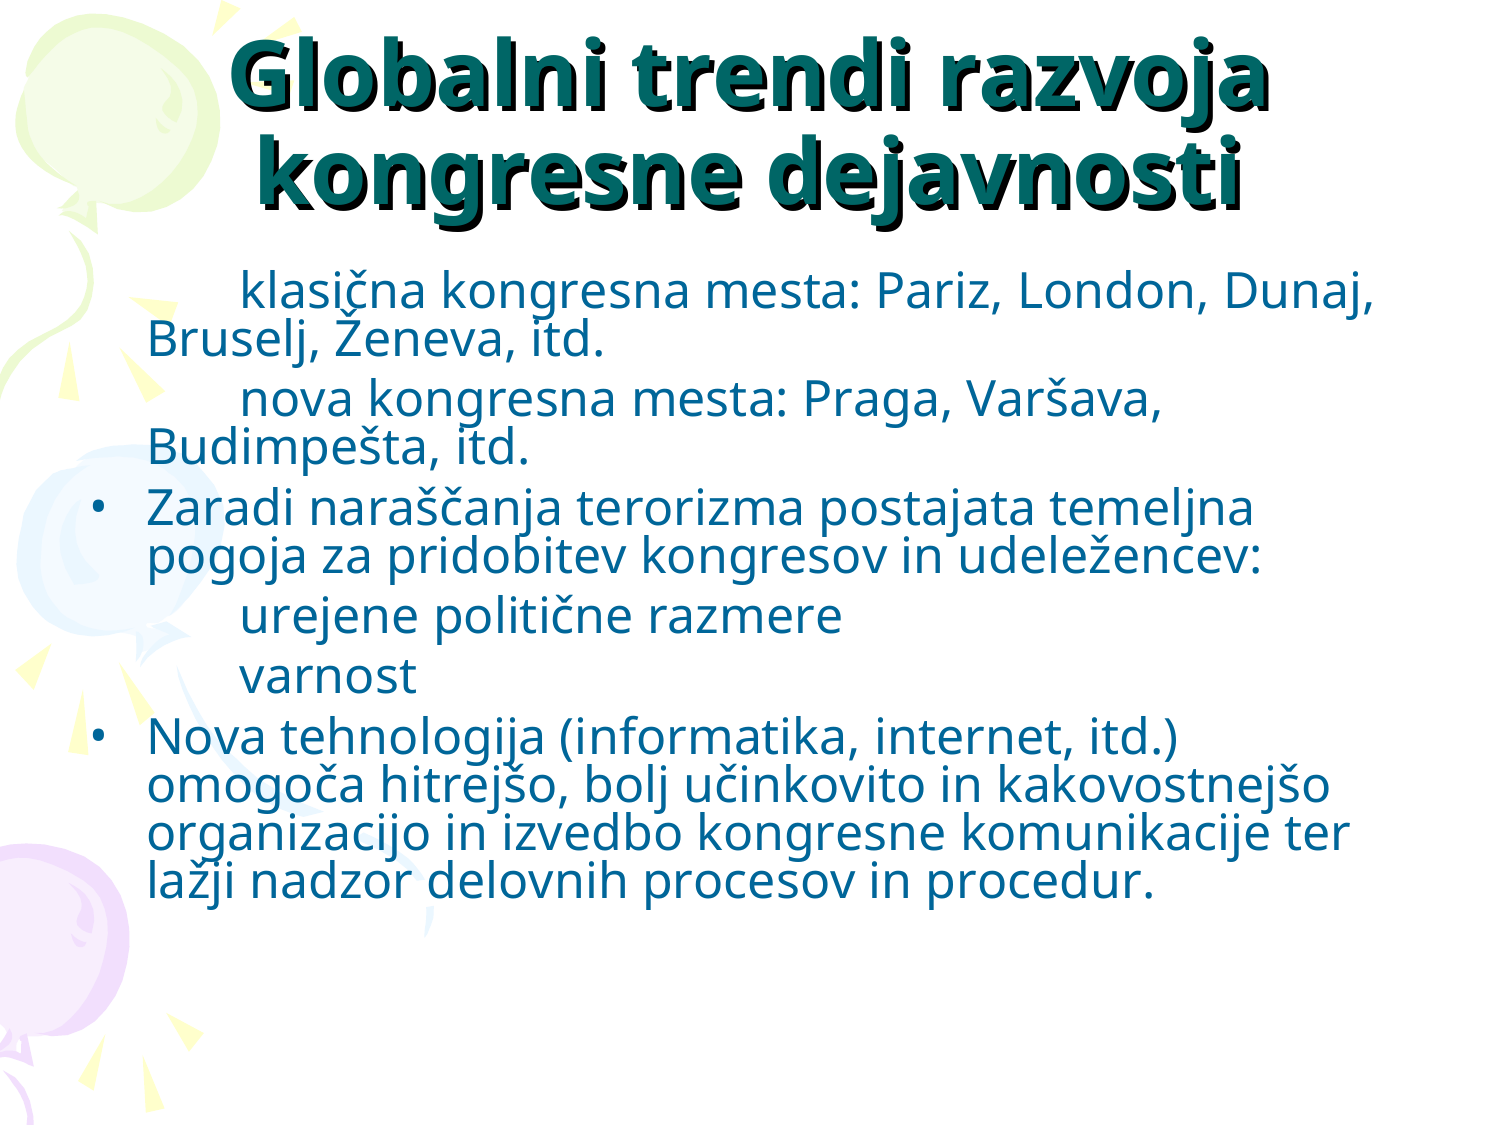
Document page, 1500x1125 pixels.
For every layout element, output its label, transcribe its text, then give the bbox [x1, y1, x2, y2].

list klasična kongresna mesta: Pariz, London, Dunaj, Bruselj, Ženeva, itd. nova kongresna mesta: Praga, Varšava, Budimpešta, itd. Zaradi naraščanja terorizma postajata temeljna pogoja za pridobitev kongresov in udeležencev: urejene politične razmere varnost Nova tehnologija (informatika, internet, itd.) omogoča hitrejšo, bolj učinkovito in kakovostnejšo organizacijo in izvedbo kongresne komunikacije ter lažji nadzor delovnih procesov in procedur. [75, 262, 1426, 994]
title Globalni trendi razvoja kongresne dejavnosti [72, 16, 1426, 233]
